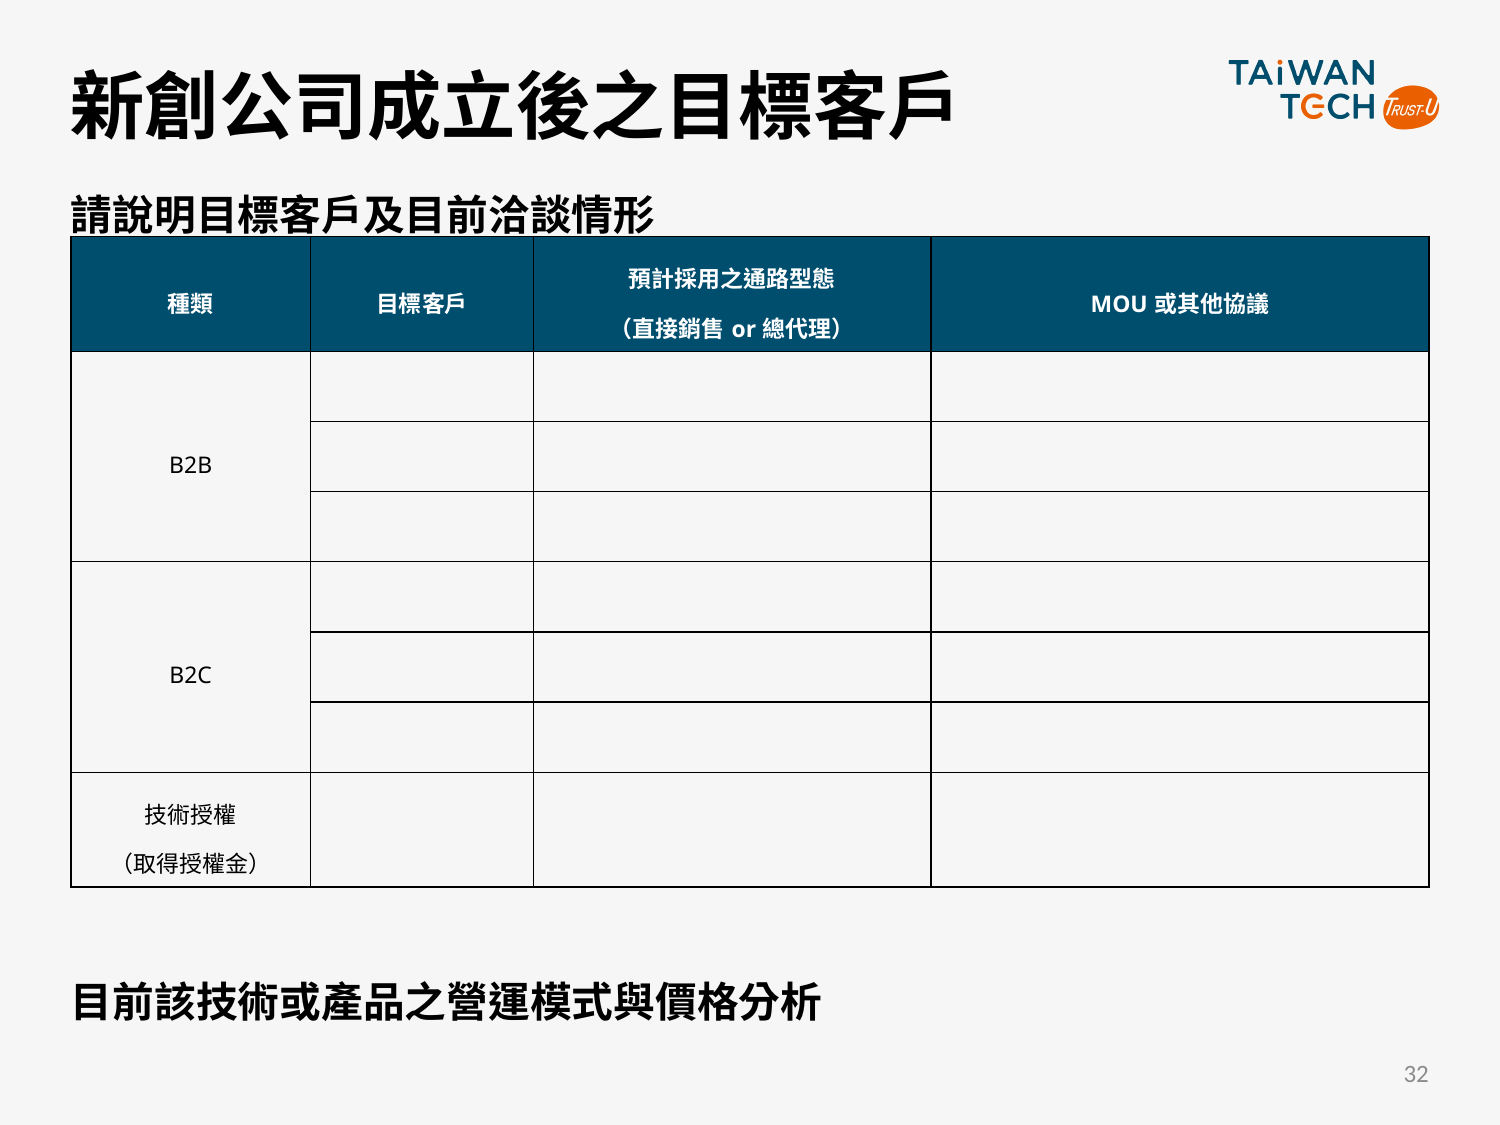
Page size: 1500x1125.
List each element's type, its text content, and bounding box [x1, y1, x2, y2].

table_cell [534, 562, 930, 631]
table_header 種類 [72, 237, 310, 351]
table_cell [311, 562, 533, 631]
table_cell [311, 492, 533, 561]
table_cell [932, 352, 1428, 421]
table_cell [311, 352, 533, 421]
table_cell [534, 352, 930, 421]
table_cell [534, 492, 930, 561]
table_cell [932, 633, 1428, 701]
list 請說明目標客戶及目前洽談情形 [55, 155, 1431, 230]
title 新創公司成立後之目標客戶 [55, 33, 1444, 156]
table_cell [932, 562, 1428, 631]
table_cell [932, 492, 1428, 561]
table_cell [534, 773, 930, 886]
table_cell [311, 422, 533, 491]
text_box 目前該技術或產品之營運模式與價格分析 [55, 943, 1431, 1024]
table_cell [534, 422, 930, 491]
table_header MOU或其他協議 [932, 237, 1428, 351]
table_cell [311, 633, 533, 701]
table_header 目標客戶 [311, 237, 533, 351]
table_cell [932, 422, 1428, 491]
table_cell [534, 633, 930, 701]
table_cell [311, 703, 533, 772]
table_cell 技術授權 （取得授權金） [72, 773, 310, 886]
table_cell B2B [72, 352, 310, 561]
table_cell [932, 703, 1428, 772]
table_header 預計採用之通路型態 （直接銷售or總代理） [534, 237, 930, 351]
table_cell [932, 773, 1428, 886]
table_cell B2C [72, 562, 310, 772]
table_cell [534, 703, 930, 772]
table_cell [311, 773, 533, 886]
slide_number <編號> [1106, 1042, 1445, 1103]
